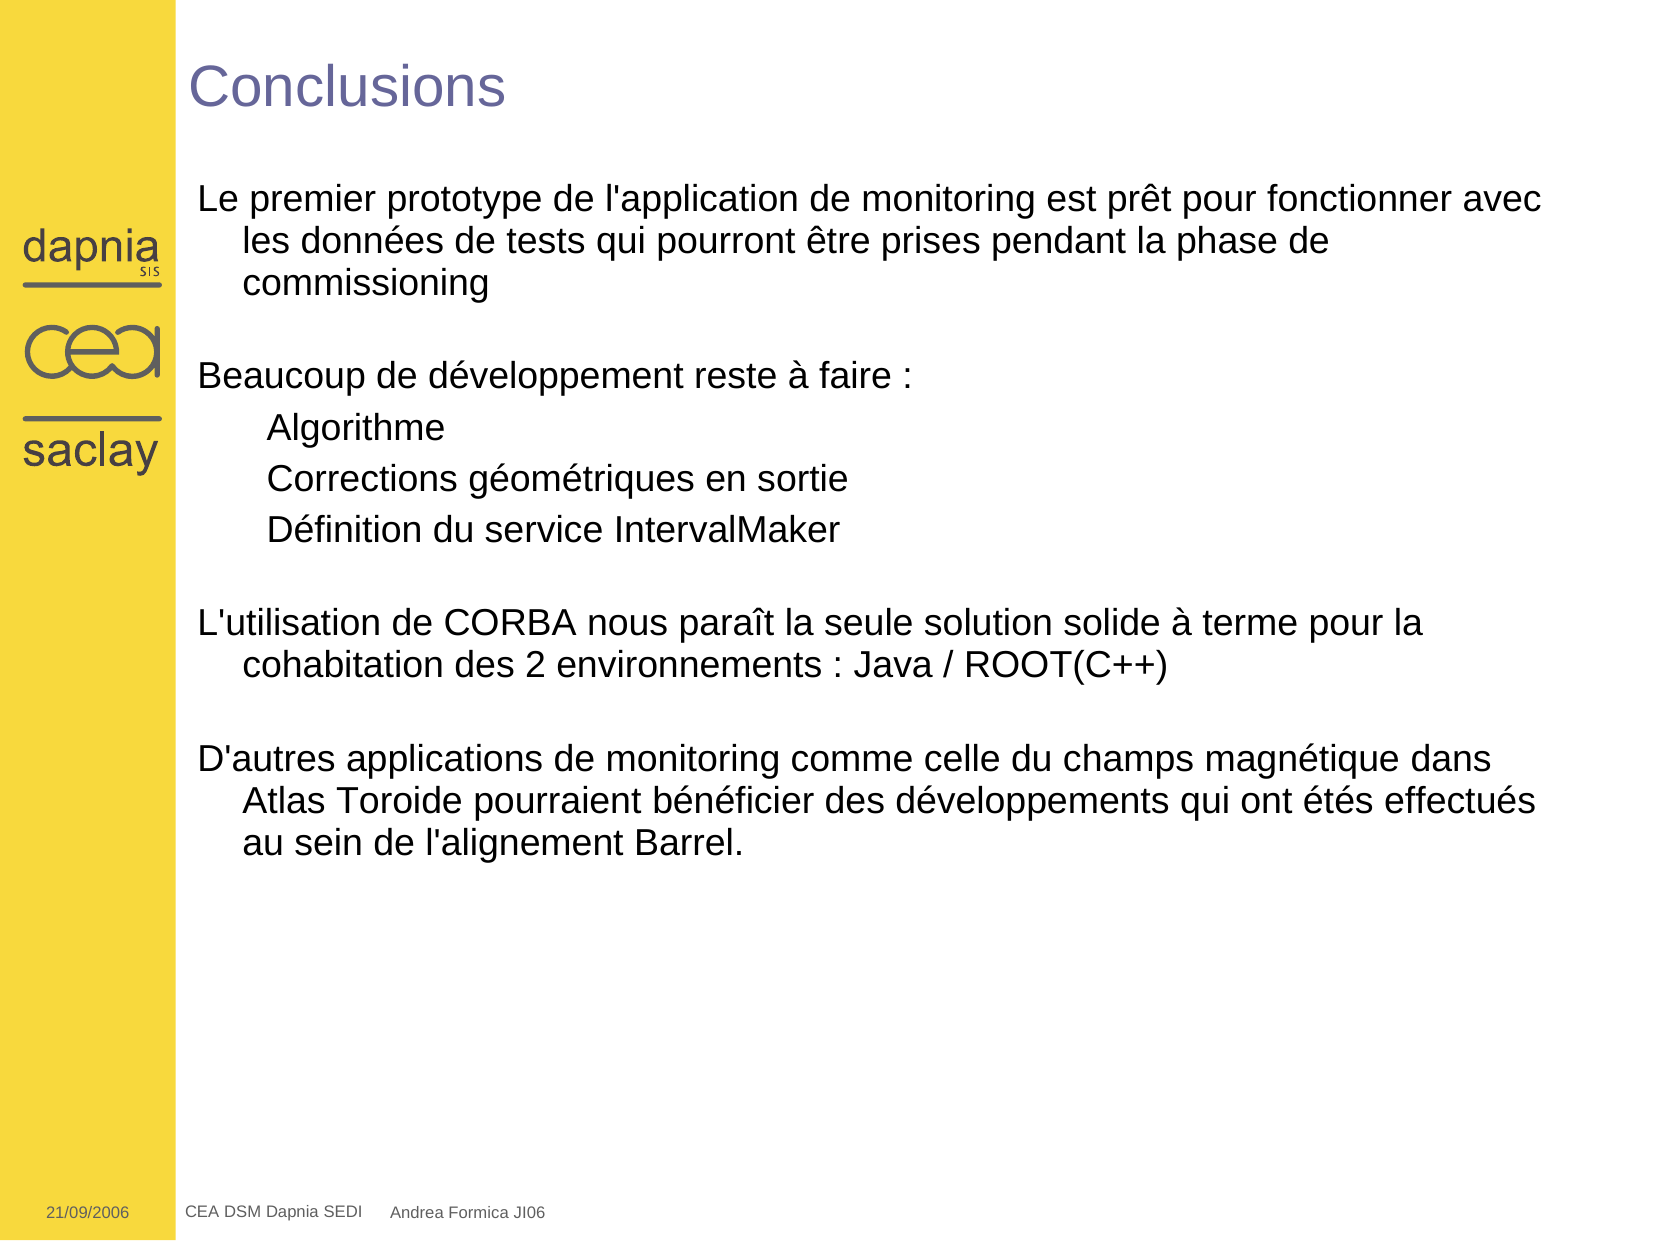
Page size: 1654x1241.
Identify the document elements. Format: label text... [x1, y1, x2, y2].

title Conclusions [188, 10, 1654, 162]
list Le premier prototype de l'application de monitoring est prêt pour fonctionner avec les données de tests qui pourront être prises pendant la phase de commissioning Beaucoup de développement reste à faire : Algorithme Corrections géométriques en sortie Définition du service IntervalMaker L'utilisation de CORBA nous paraît la seule solution solide à terme pour la cohabitation des 2 environnements : Java / ROOT(C++) D'autres applications de monitoring comme celle du champs magnétique dans Atlas Toroide pourraient bénéficier des développements qui ont étés effectués au sein de l'alignement Barrel. [188, 177, 1571, 1158]
